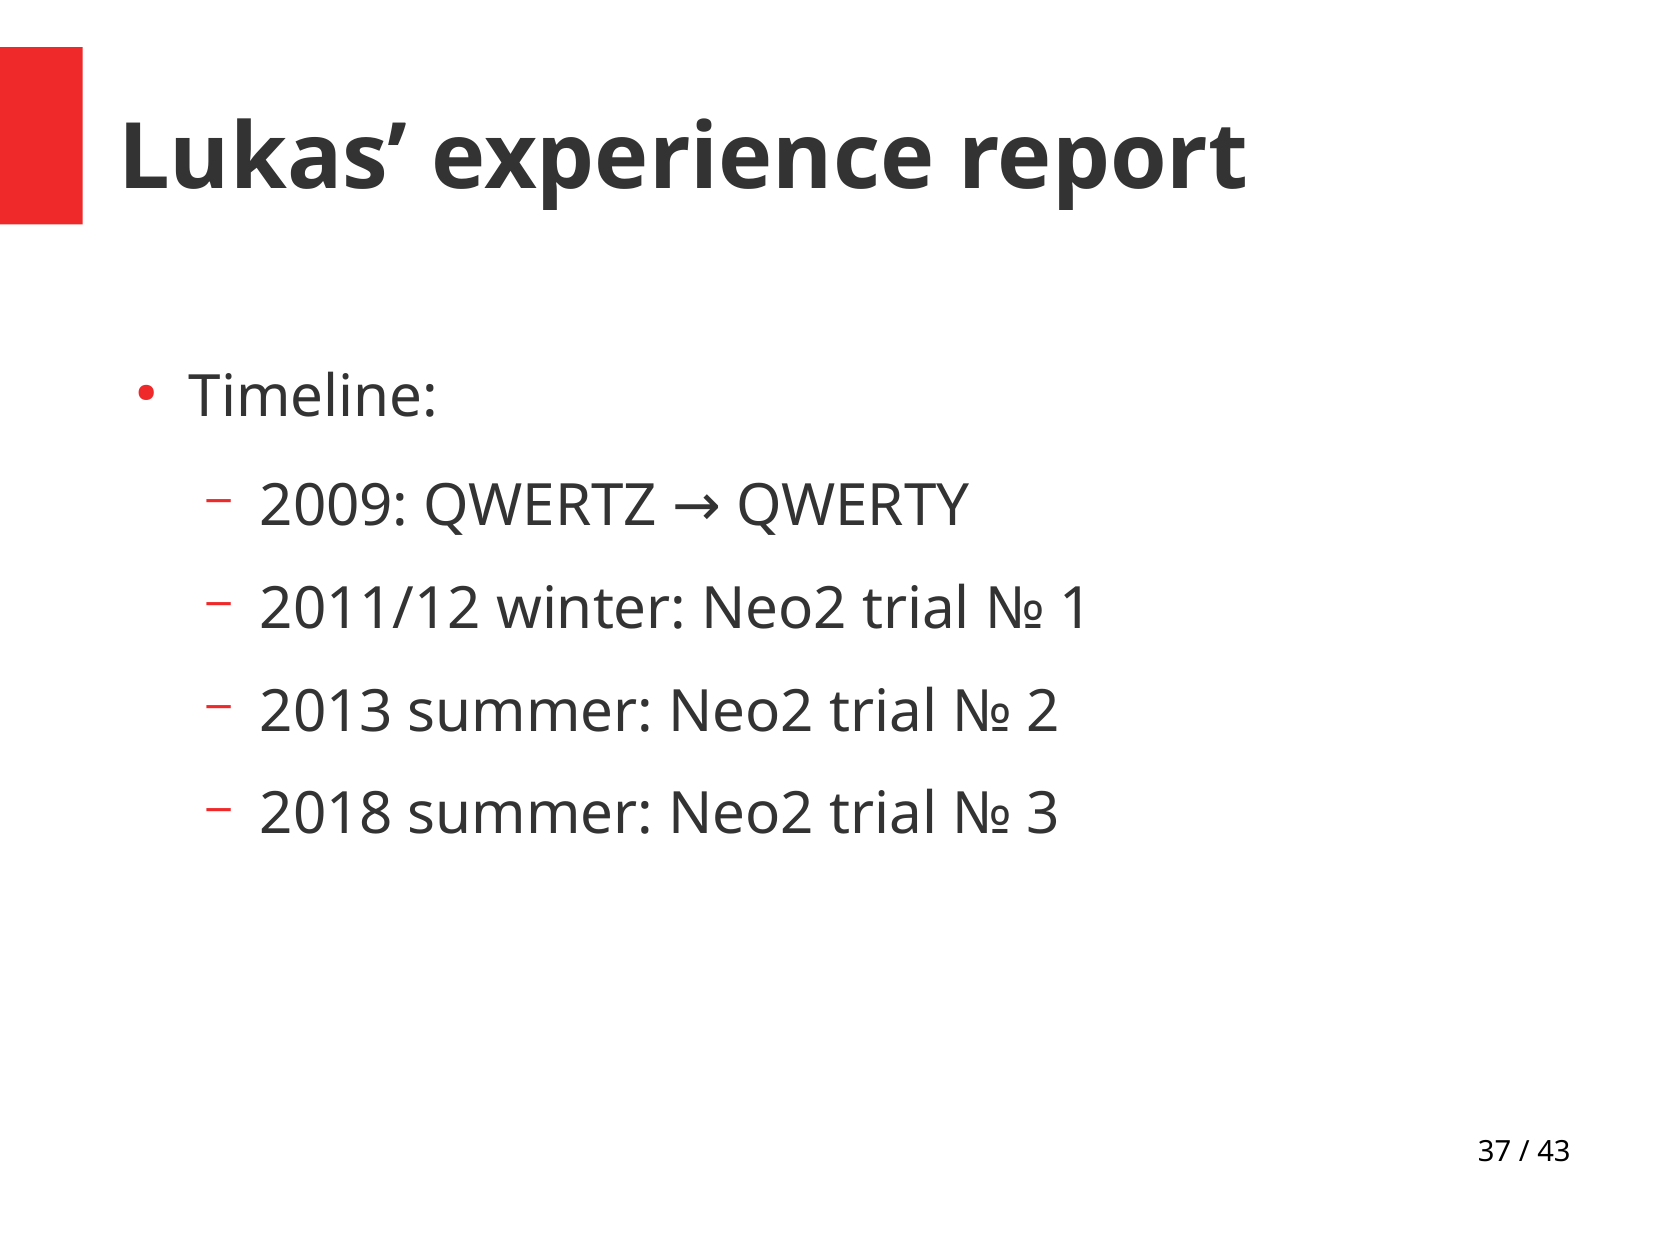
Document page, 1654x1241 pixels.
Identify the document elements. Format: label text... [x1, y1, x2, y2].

list Timeline: 2009: QWERTZ → QWERTY 2011/12 winter: Neo2 trial № 1 2013 summer: Neo2 trial № 2 2018 summer: Neo2 trial № 3 [118, 354, 1536, 1074]
title Lukas’ experience report [118, 49, 1571, 257]
